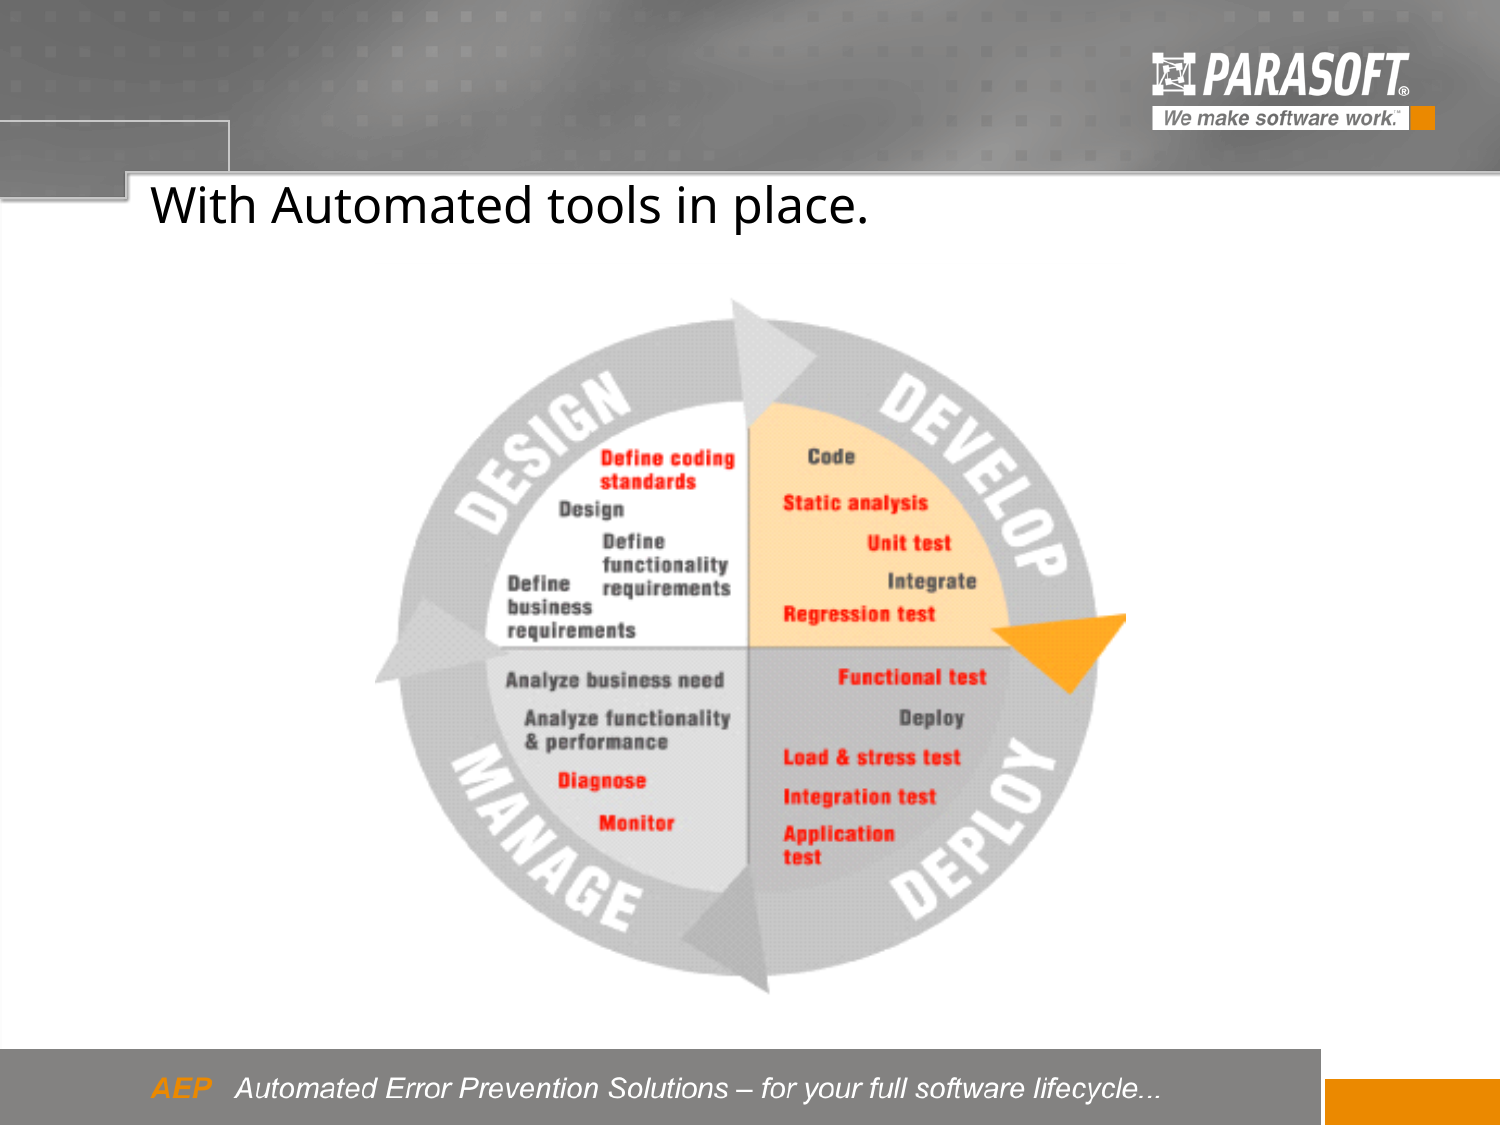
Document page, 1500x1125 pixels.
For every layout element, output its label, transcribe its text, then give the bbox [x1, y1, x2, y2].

title With Automated tools in place. [150, 173, 1426, 235]
picture [0, 0, 1500, 1125]
